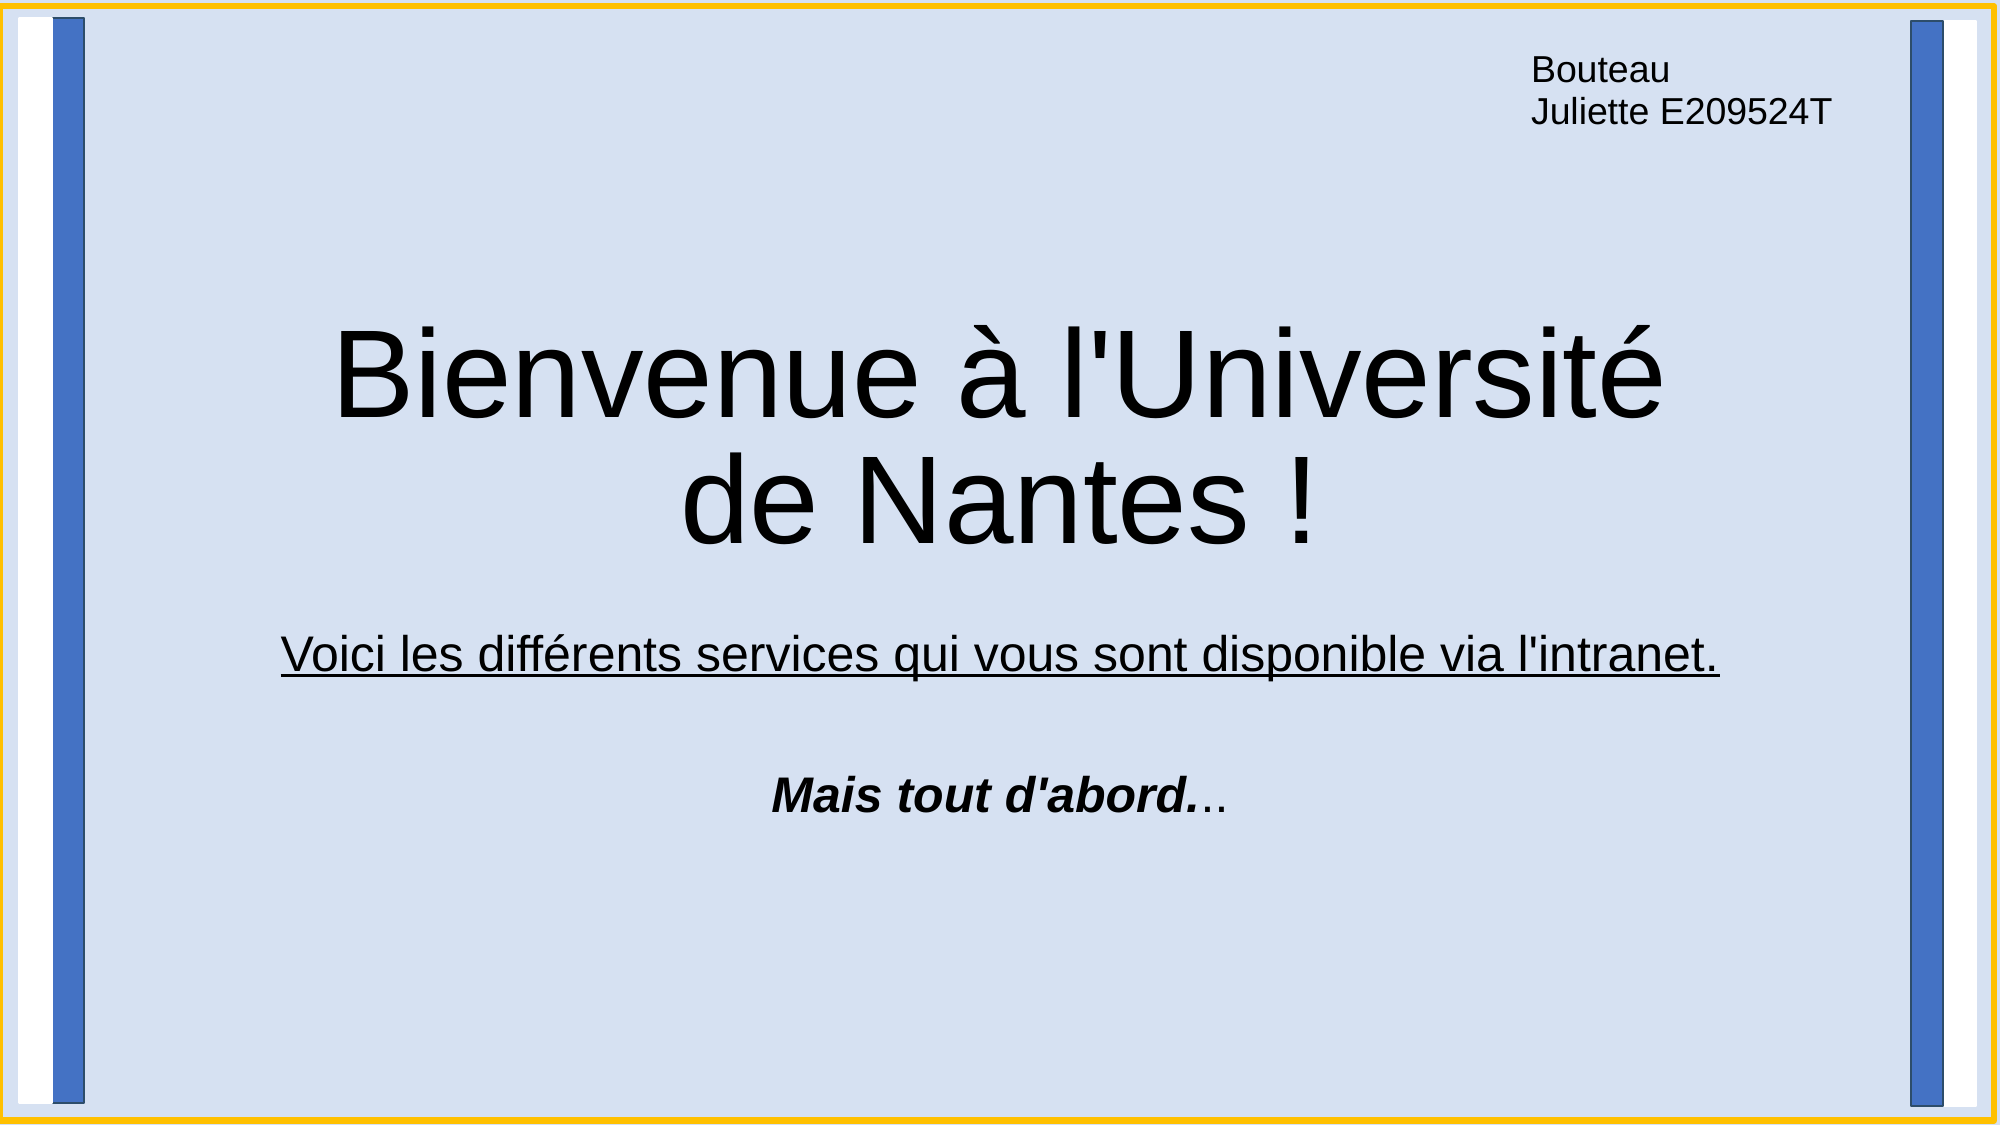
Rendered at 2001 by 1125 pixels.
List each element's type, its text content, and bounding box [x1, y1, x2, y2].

text_box [0, 6, 1994, 1121]
text_box Bouteau Juliette E209524T [1515, 41, 1855, 152]
